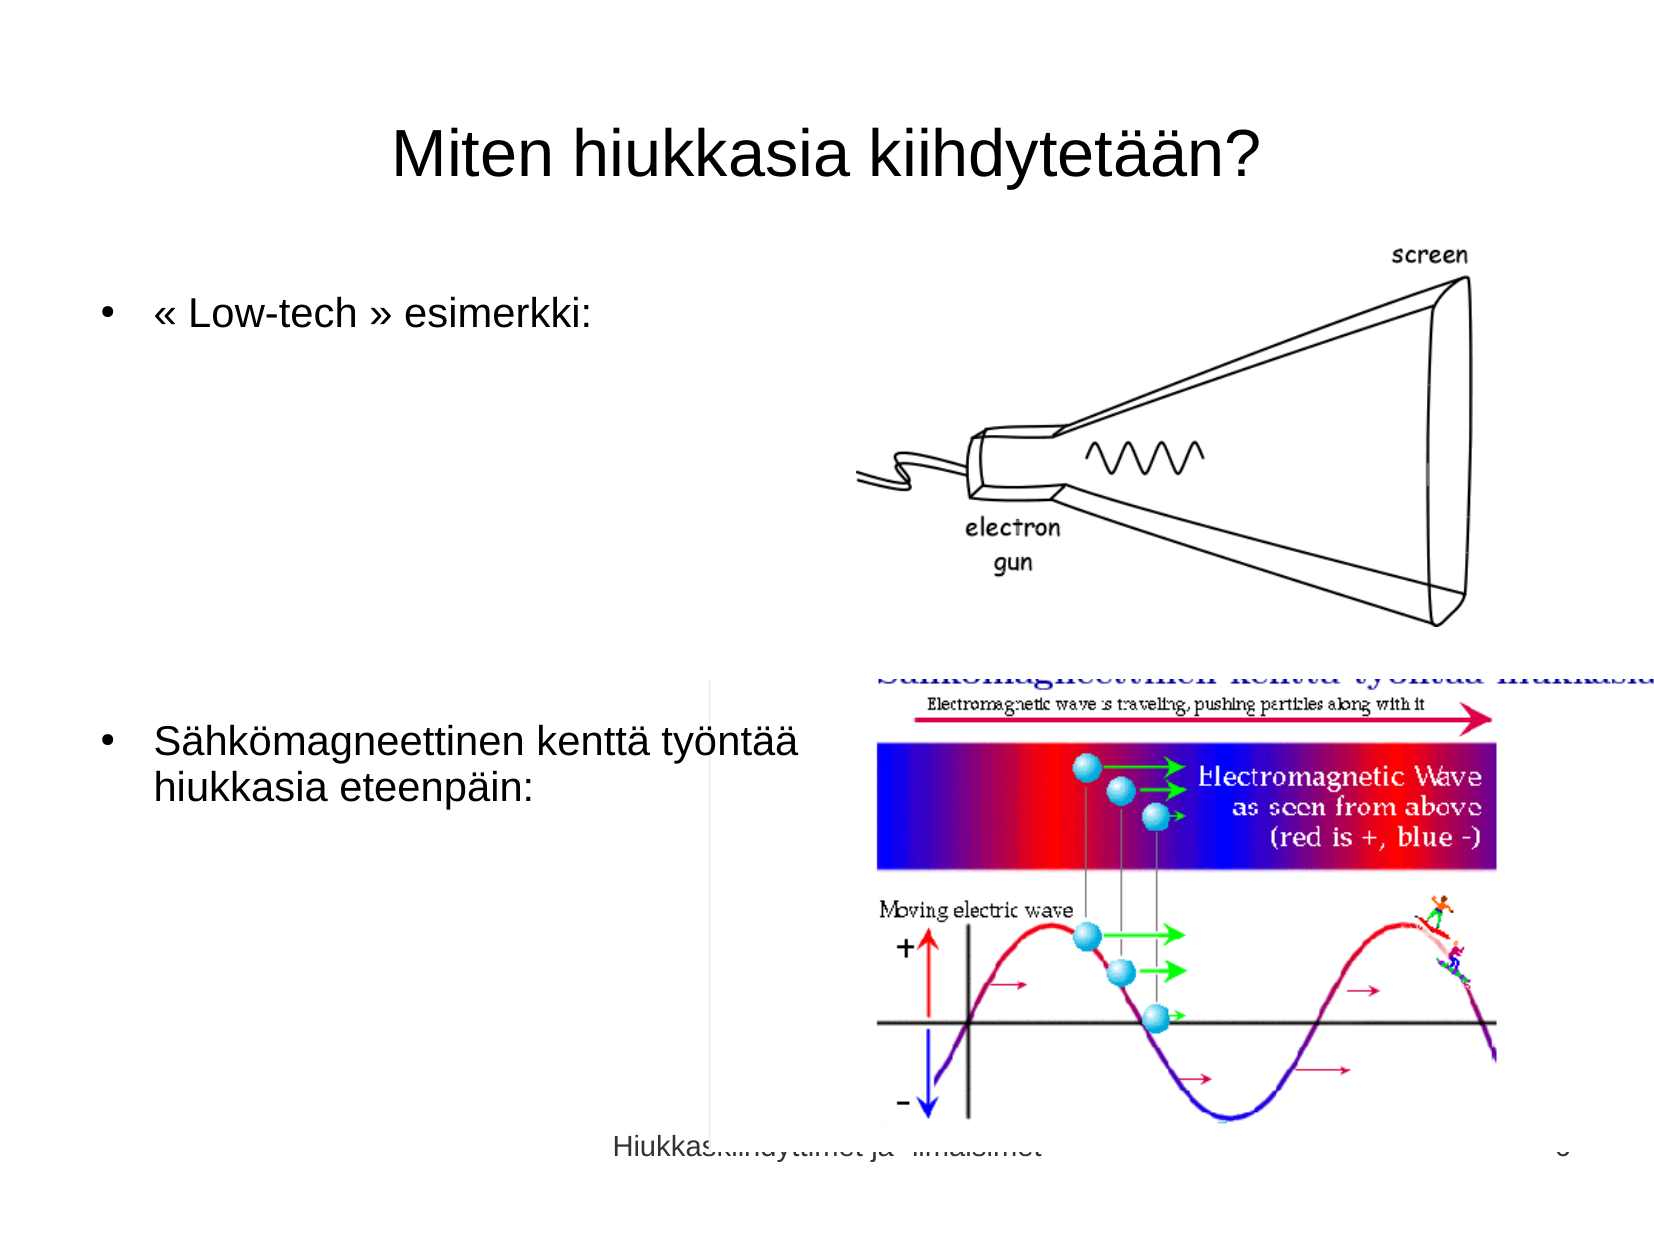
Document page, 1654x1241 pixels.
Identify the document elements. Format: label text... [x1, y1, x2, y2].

picture [708, 679, 1654, 1152]
list « Low-tech » esimerkki: [82, 290, 809, 681]
picture [856, 236, 1473, 627]
title Miten hiukkasia kiihdytetään? [82, 49, 1571, 257]
list Sähkömagneettinen kenttä työntää hiukkasia eteenpäin: [82, 717, 809, 1109]
